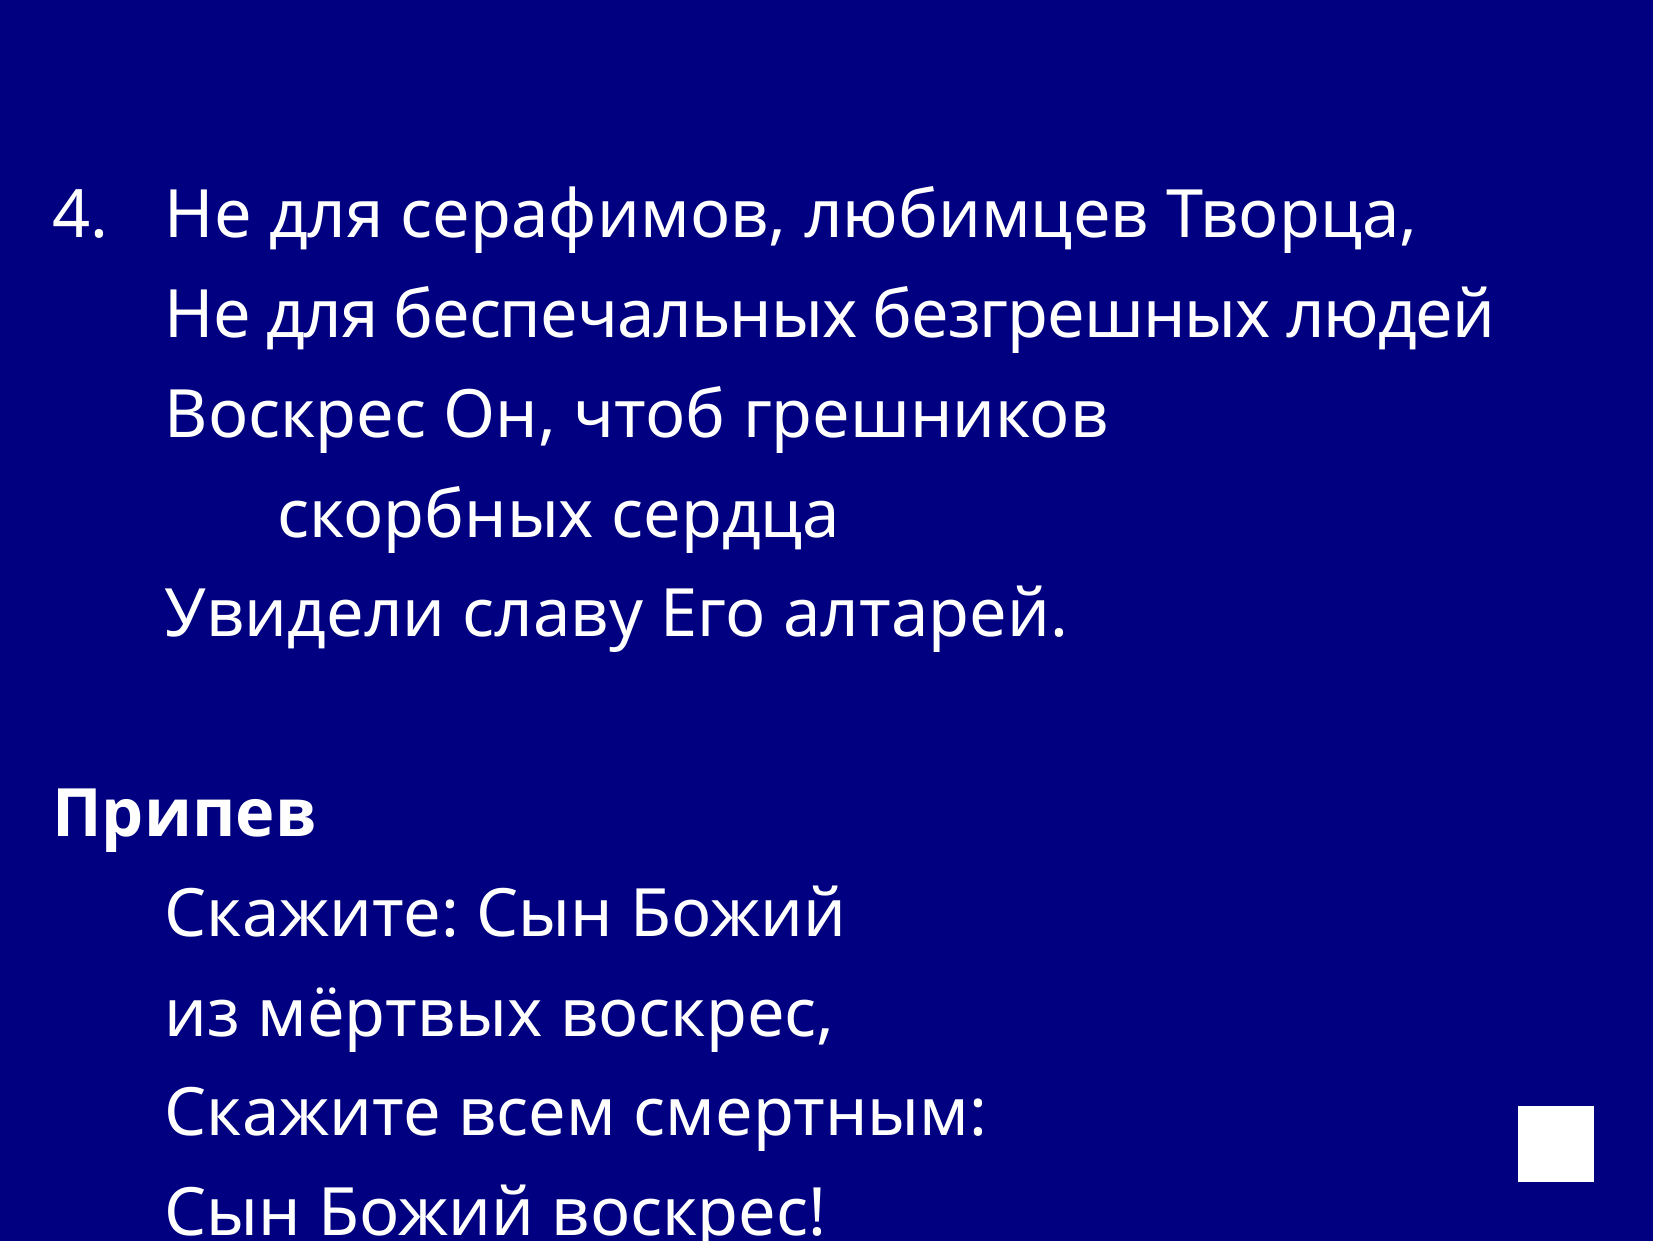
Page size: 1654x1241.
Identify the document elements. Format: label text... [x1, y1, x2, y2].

text_box 4. Не для серафимов, любимцев Творца, Не для беспечальных безгрешных людей Воскрес Он, чтоб грешников скорбных сердца Увидели славу Его алтарей. Припев Скажите: Сын Божий из мёртвых воскрес, Скажите всем смертным: Сын Божий воскрес! [37, 150, 1653, 1163]
text_box [1518, 1163, 1594, 1182]
